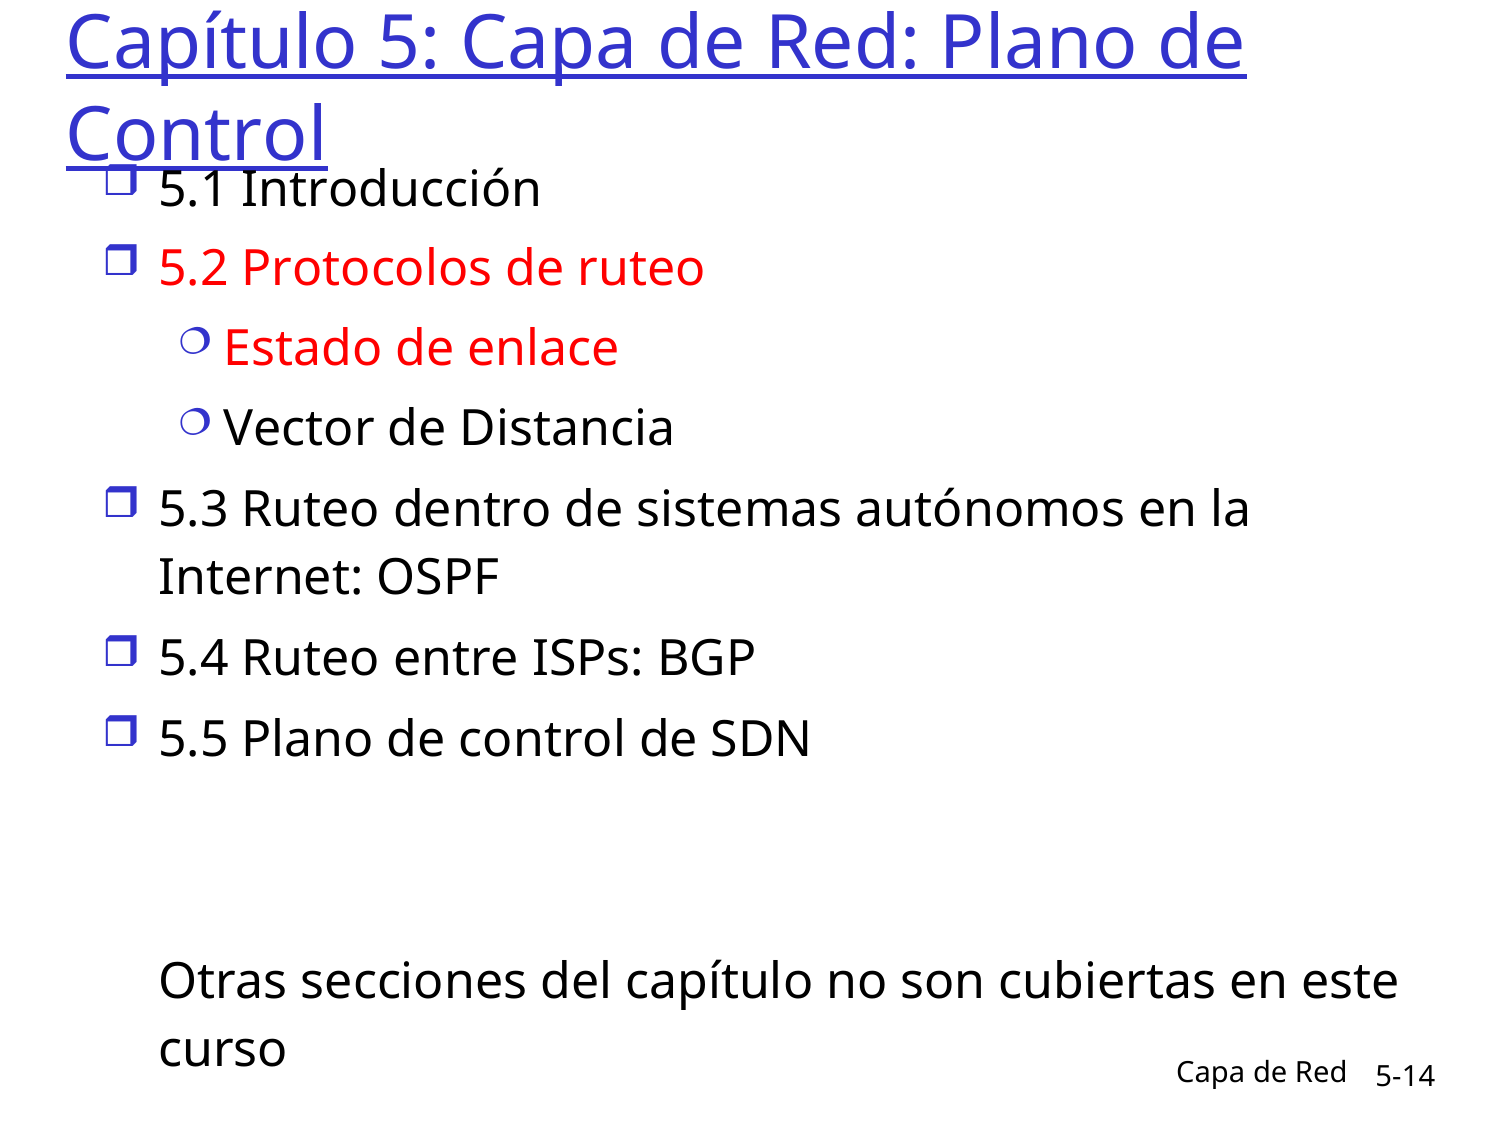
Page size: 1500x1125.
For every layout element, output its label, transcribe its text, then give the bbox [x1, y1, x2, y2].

list 5.1 Introducción 5.2 Protocolos de ruteo Estado de enlace Vector de Distancia 5.3 Ruteo dentro de sistemas autónomos en la Internet: OSPF 5.4 Ruteo entre ISPs: BGP 5.5 Plano de control de SDN Otras secciones del capítulo no son cubiertas en este curso [87, 149, 1463, 937]
title Capítulo 5: Capa de Red: Plano de Control [50, 0, 1473, 173]
